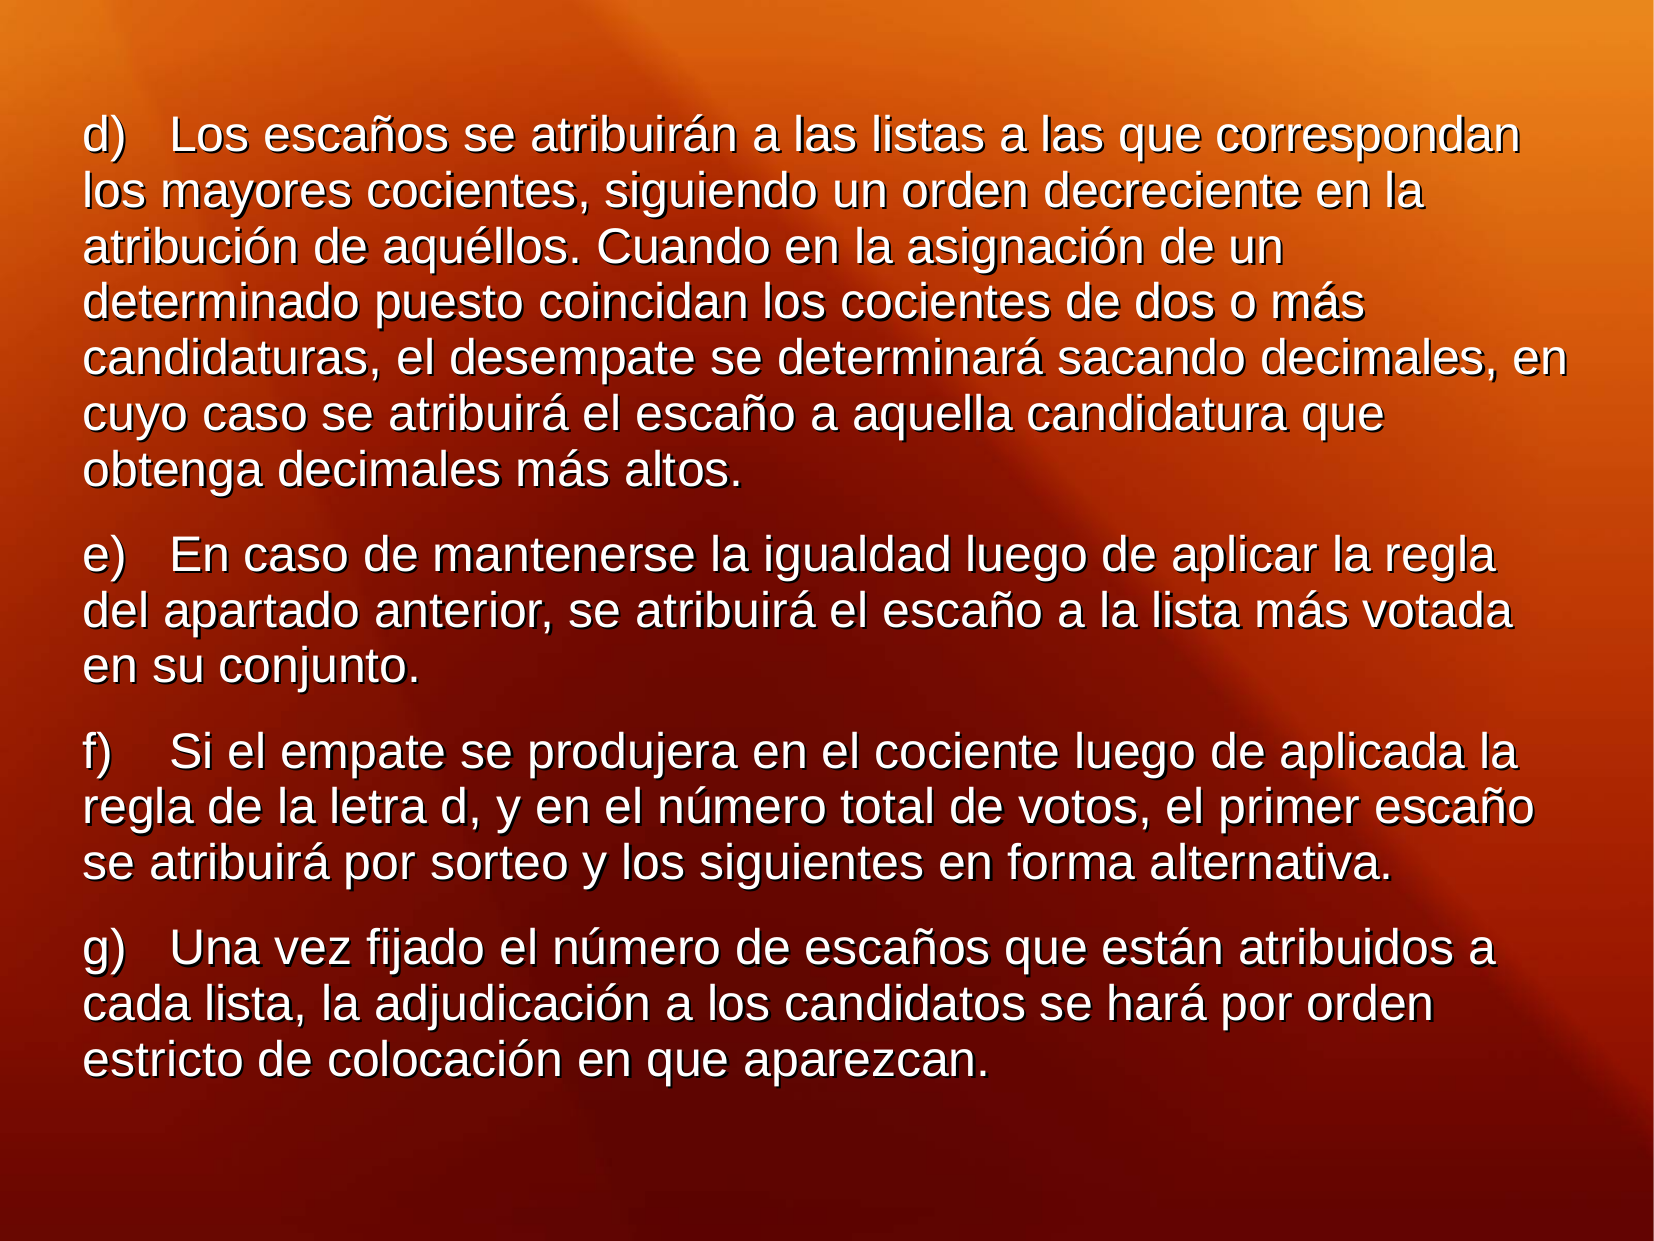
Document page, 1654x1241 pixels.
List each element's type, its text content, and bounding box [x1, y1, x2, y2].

picture [0, 0, 1654, 1241]
list d) Los escaños se atribuirán a las listas a las que correspondan los mayores cocientes, siguiendo un orden decreciente en la atribución de aquéllos. Cuando en la asignación de un determinado puesto coincidan los cocientes de dos o más candidaturas, el desempate se determinará sacando decimales, en cuyo caso se atribuirá el escaño a aquella candidatura que obtenga decimales más altos. e) En caso de mantenerse la igualdad luego de aplicar la regla del apartado anterior, se atribuirá el escaño a la lista más votada en su conjunto. f) Si el empate se produjera en el cociente luego de aplicada la regla de la letra d, y en el número total de votos, el primer escaño se atribuirá por sorteo y los siguientes en forma alternativa. g) Una vez fijado el número de escaños que están atribuidos a cada lista, la adjudicación a los candidatos se hará por orden estricto de colocación en que aparezcan. [82, 106, 1571, 1146]
